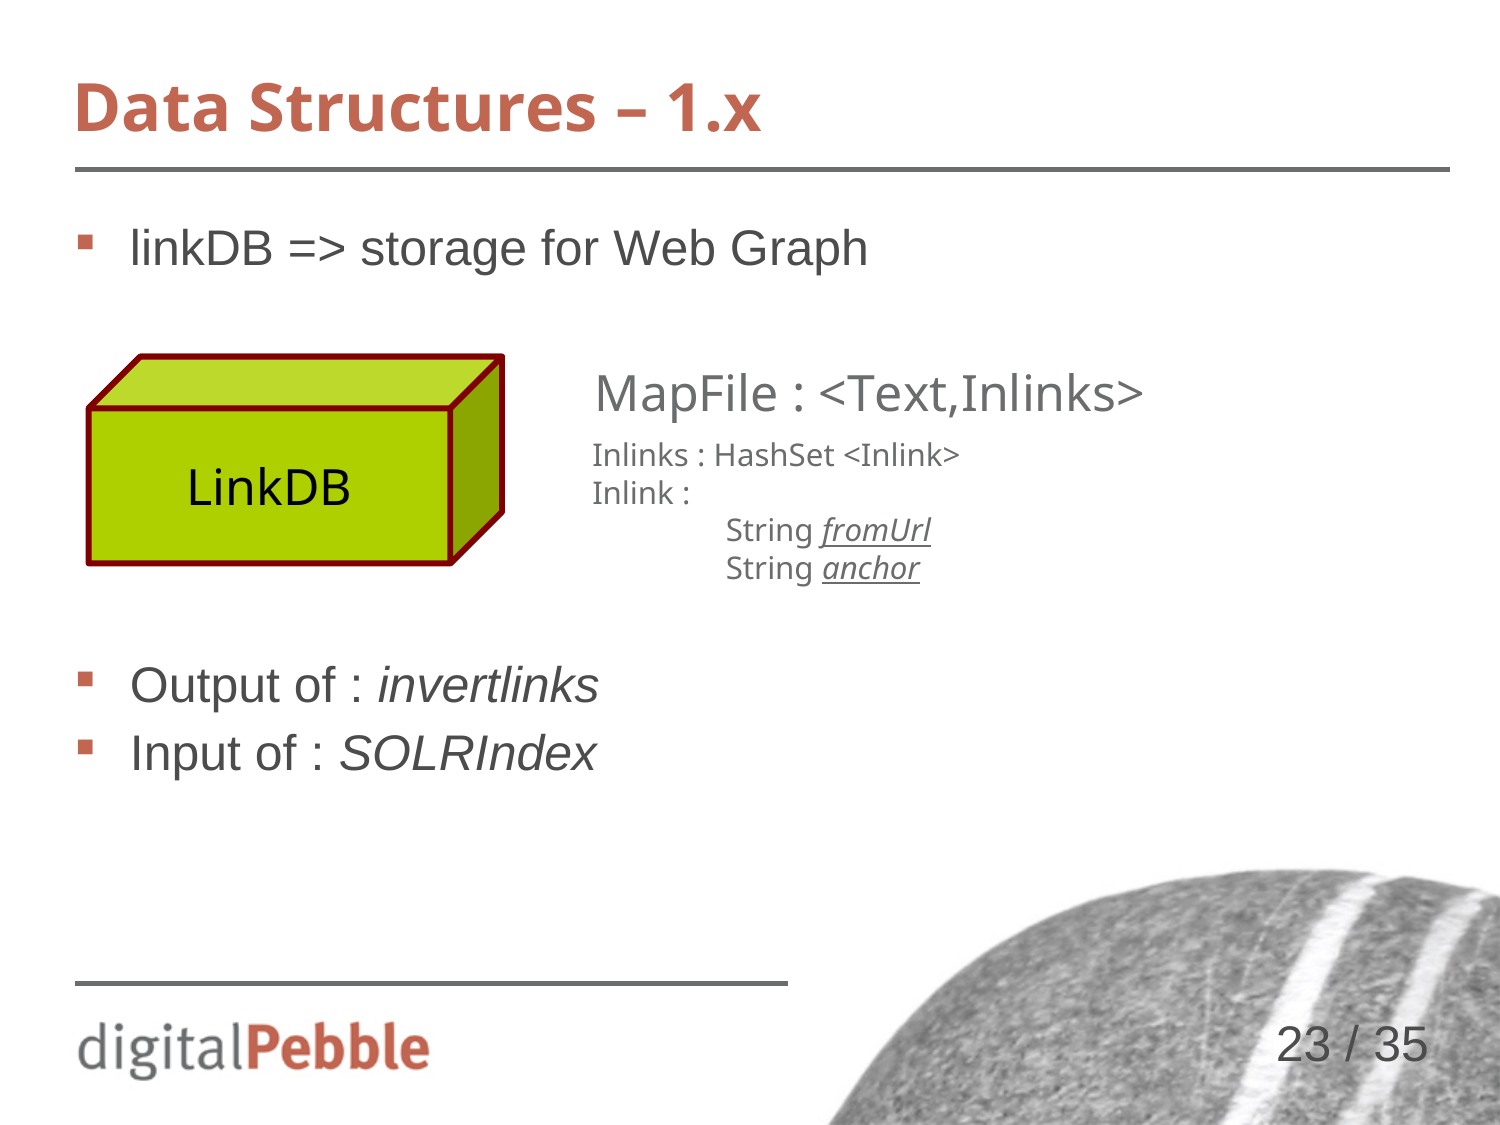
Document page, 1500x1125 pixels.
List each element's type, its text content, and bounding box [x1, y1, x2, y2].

title Data Structures – 1.x [57, 37, 1438, 174]
list linkDB => storage for Web Graph [59, 212, 1388, 296]
picture [0, 0, 1500, 1125]
text_box MapFile : <Text,Inlinks> [580, 354, 1408, 428]
list Output of : invertlinks Input of : SOLRIndex [59, 649, 1388, 798]
text_box LinkDB [88, 409, 450, 564]
text_box Inlinks : HashSet <Inlink> Inlink : String fromUrl String anchor [561, 428, 1500, 593]
